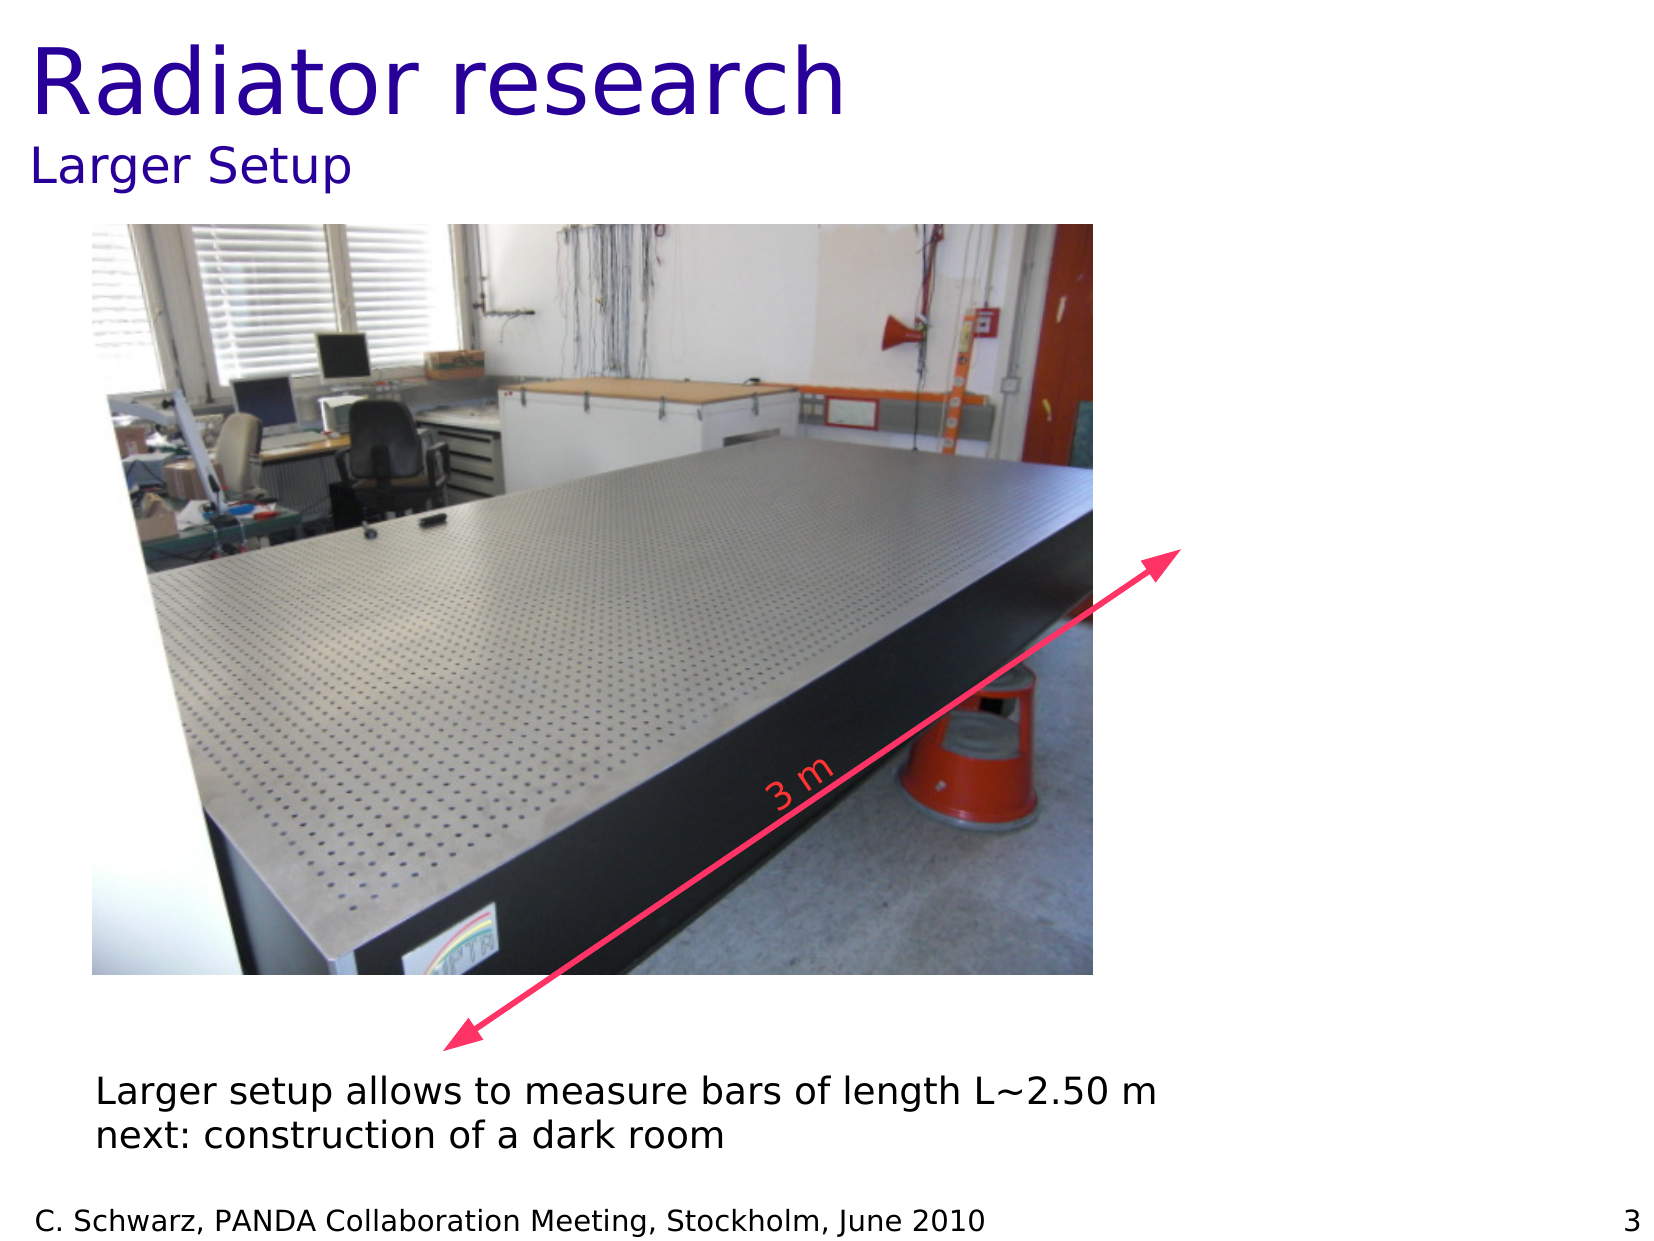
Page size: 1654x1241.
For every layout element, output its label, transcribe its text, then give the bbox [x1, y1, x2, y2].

text_box Larger setup allows to measure bars of length L~2.50 m next: construction of a dark room [80, 1062, 1152, 1165]
picture [92, 224, 1093, 975]
title Radiator research Larger Setup [29, 29, 1518, 195]
picture [562, 614, 1093, 975]
